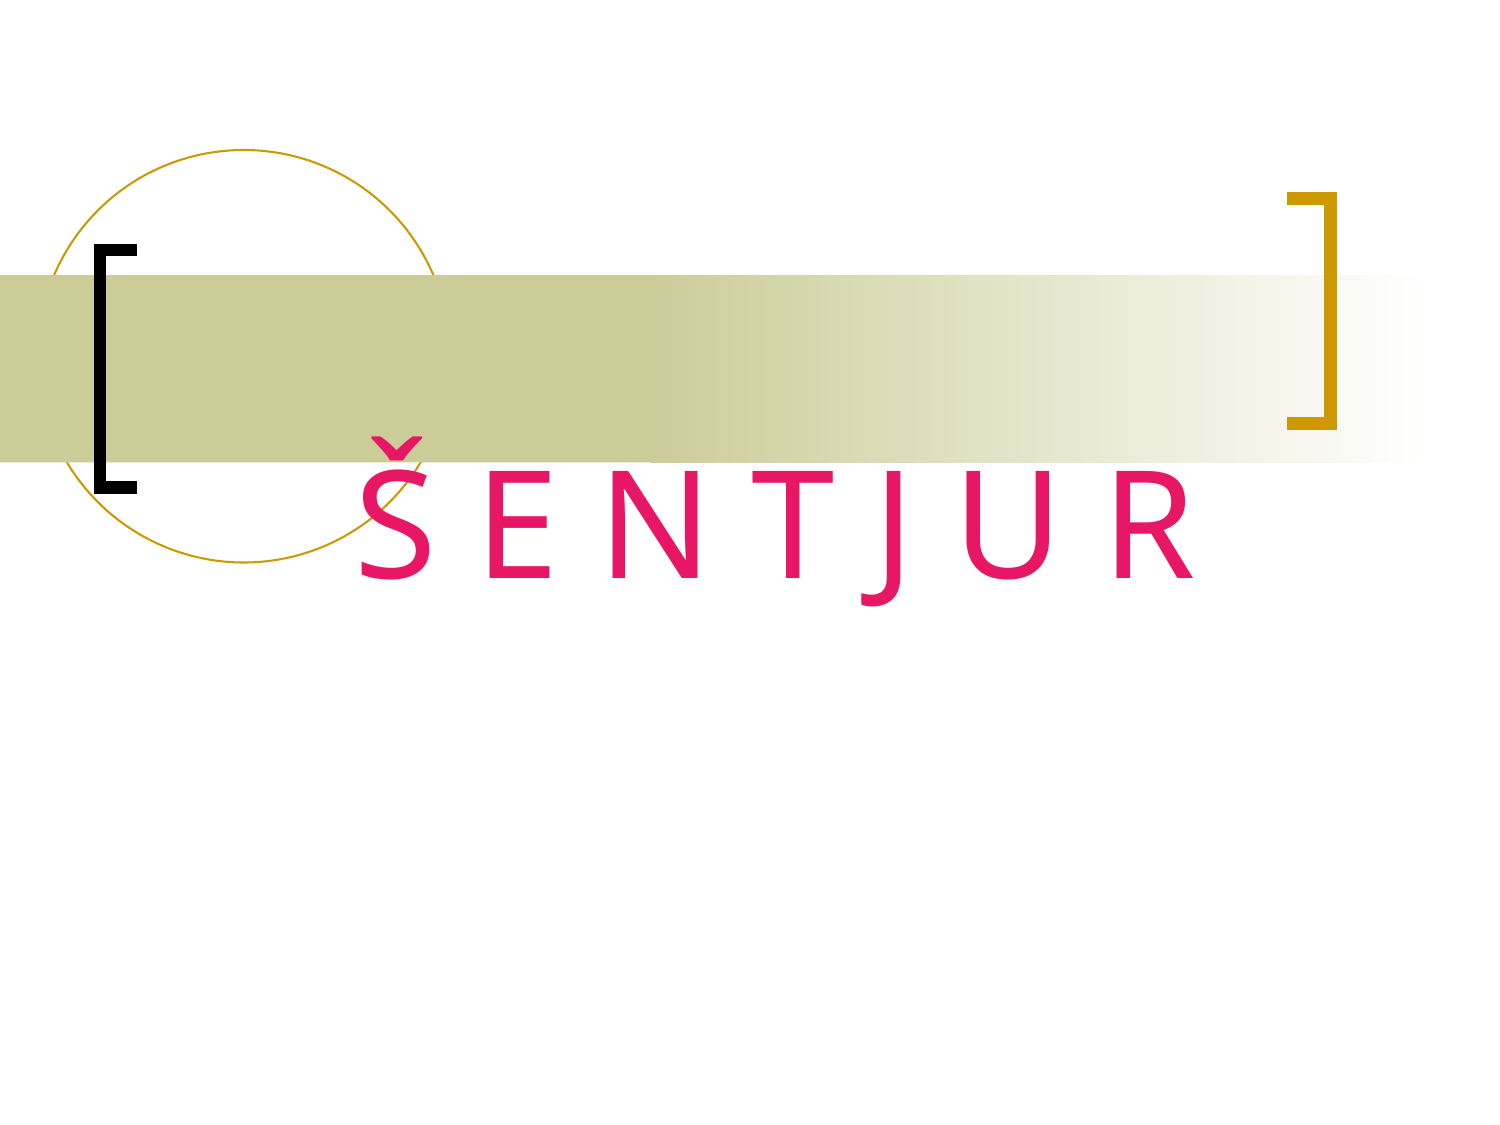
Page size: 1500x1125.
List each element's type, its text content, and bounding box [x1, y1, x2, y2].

text_box Š E N T J U R [230, 420, 1321, 634]
